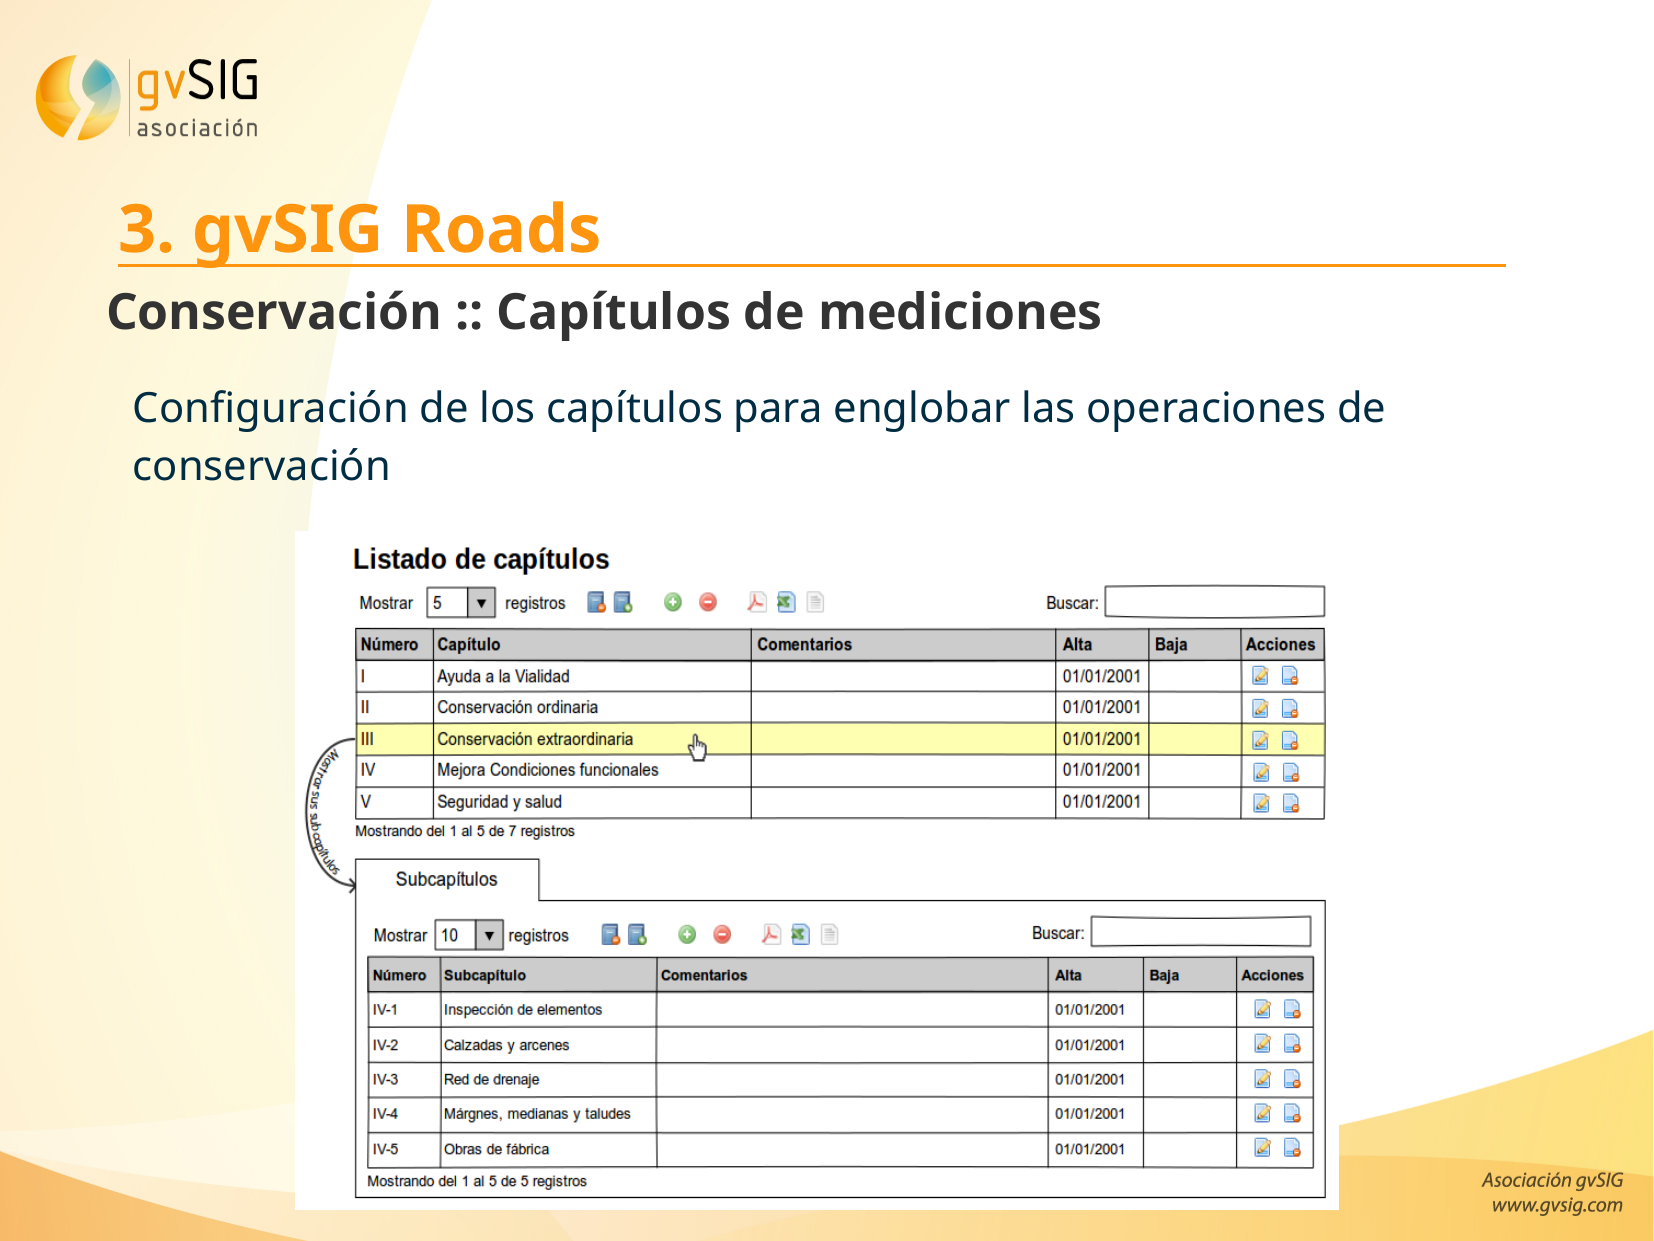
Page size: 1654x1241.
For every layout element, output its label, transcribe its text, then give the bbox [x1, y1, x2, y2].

title Conservación :: Capítulos de mediciones [106, 206, 1595, 414]
picture [0, 0, 1654, 1241]
title 3. gvSIG Roads [118, 177, 1607, 276]
text_box Configuración de los capítulos para englobar las operaciones de conservación [118, 370, 1541, 660]
